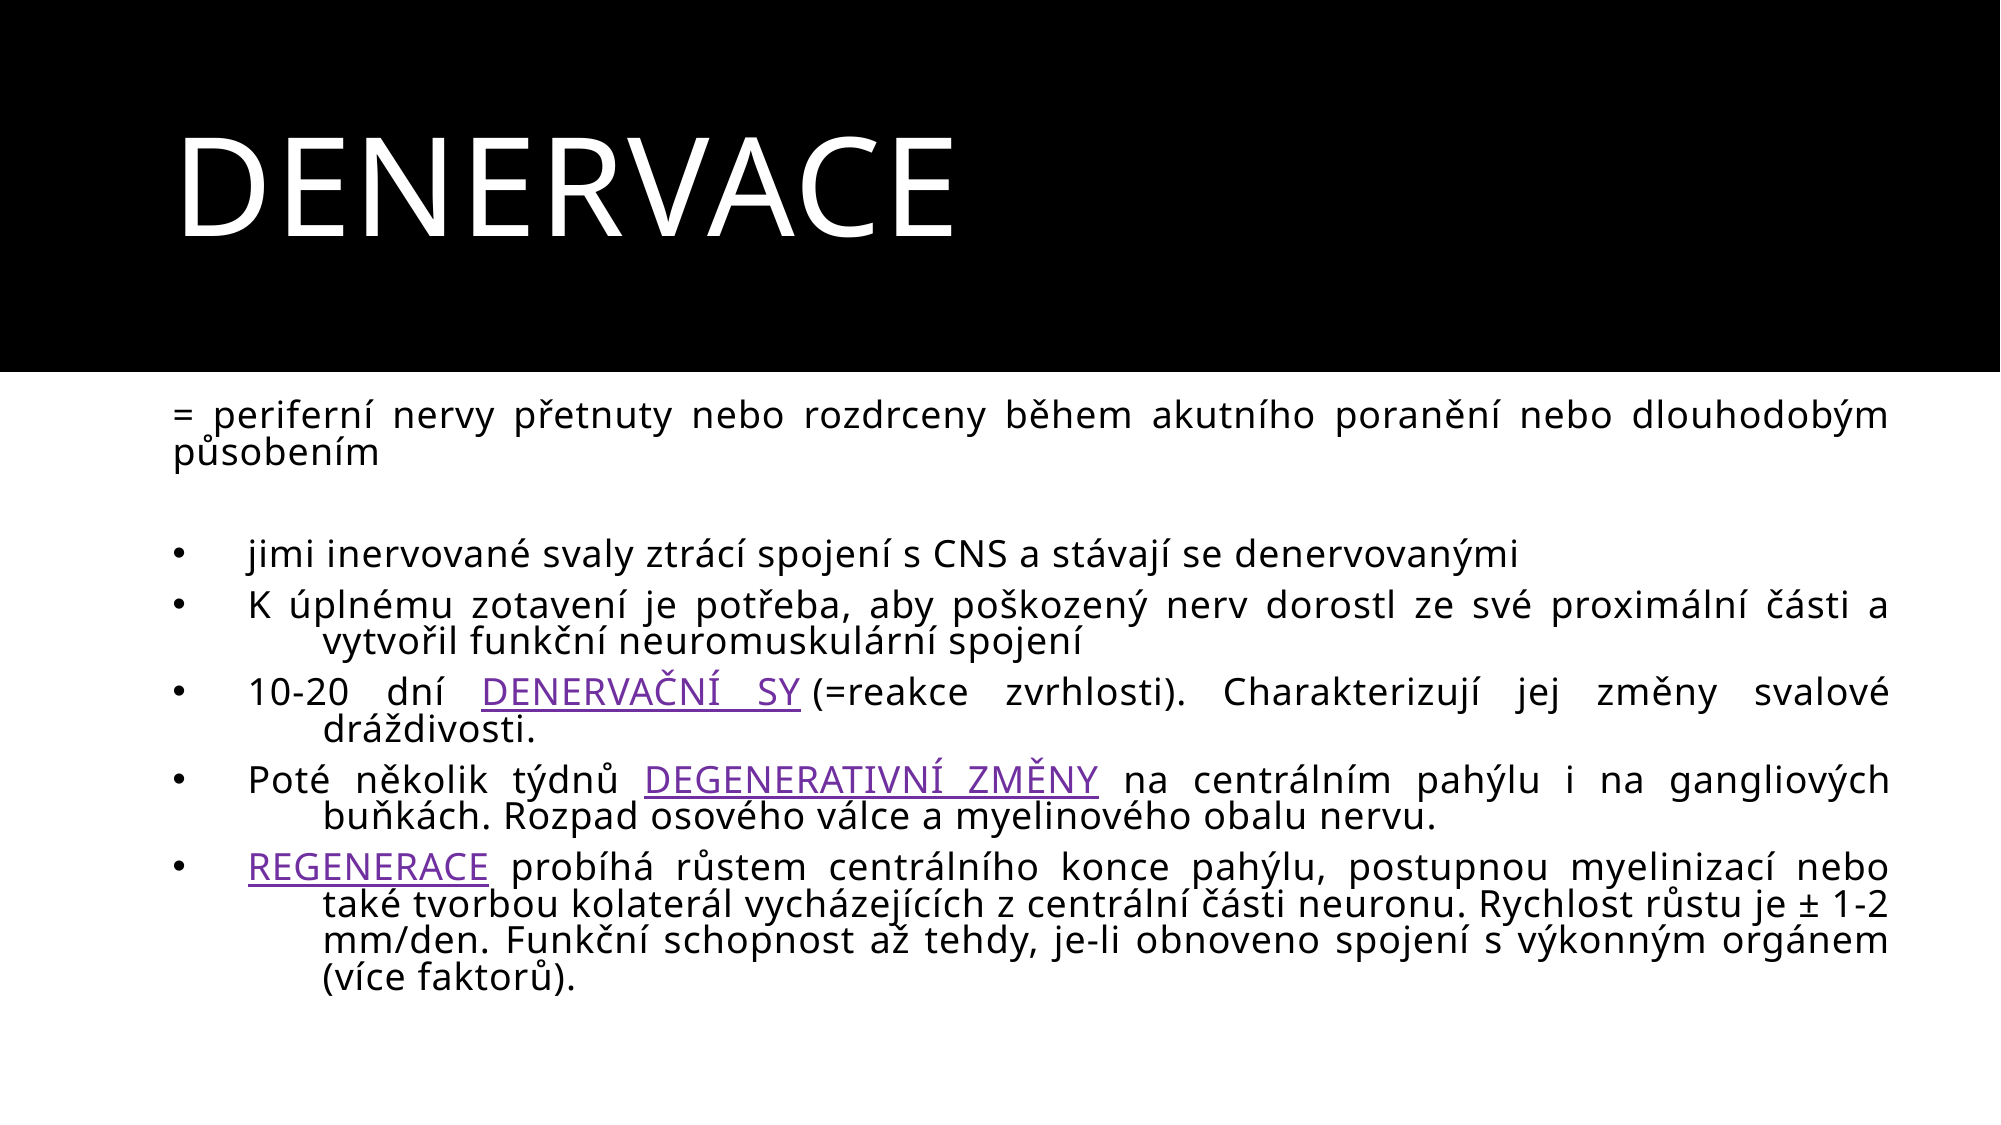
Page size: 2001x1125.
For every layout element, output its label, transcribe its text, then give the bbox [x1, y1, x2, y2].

title denervace [157, 52, 1842, 332]
list = periferní nervy přetnuty nebo rozdrceny během akutního poranění nebo dlouhodobým působením jimi inervované svaly ztrácí spojení s CNS a stávají se denervovanými K úplnému zotavení je potřeba, aby poškozený nerv dorostl ze své proximální části a vytvořil funkční neuromuskulární spojení 10-20 dní DENERVAČNÍ SY (=reakce zvrhlosti). Charakterizují jej změny svalové dráždivosti. Poté několik týdnů DEGENERATIVNÍ ZMĚNY na centrálním pahýlu i na gangliových buňkách. Rozpad osového válce a myelinového obalu nervu. REGENERACE probíhá růstem centrálního konce pahýlu, postupnou myelinizací nebo také tvorbou kolaterál vycházejících z centrální části neuronu. Rychlost růstu je ± 1-2 mm/den. Funkční schopnost až tehdy, je-li obnoveno spojení s výkonným orgánem (více faktorů). [157, 392, 1909, 1046]
